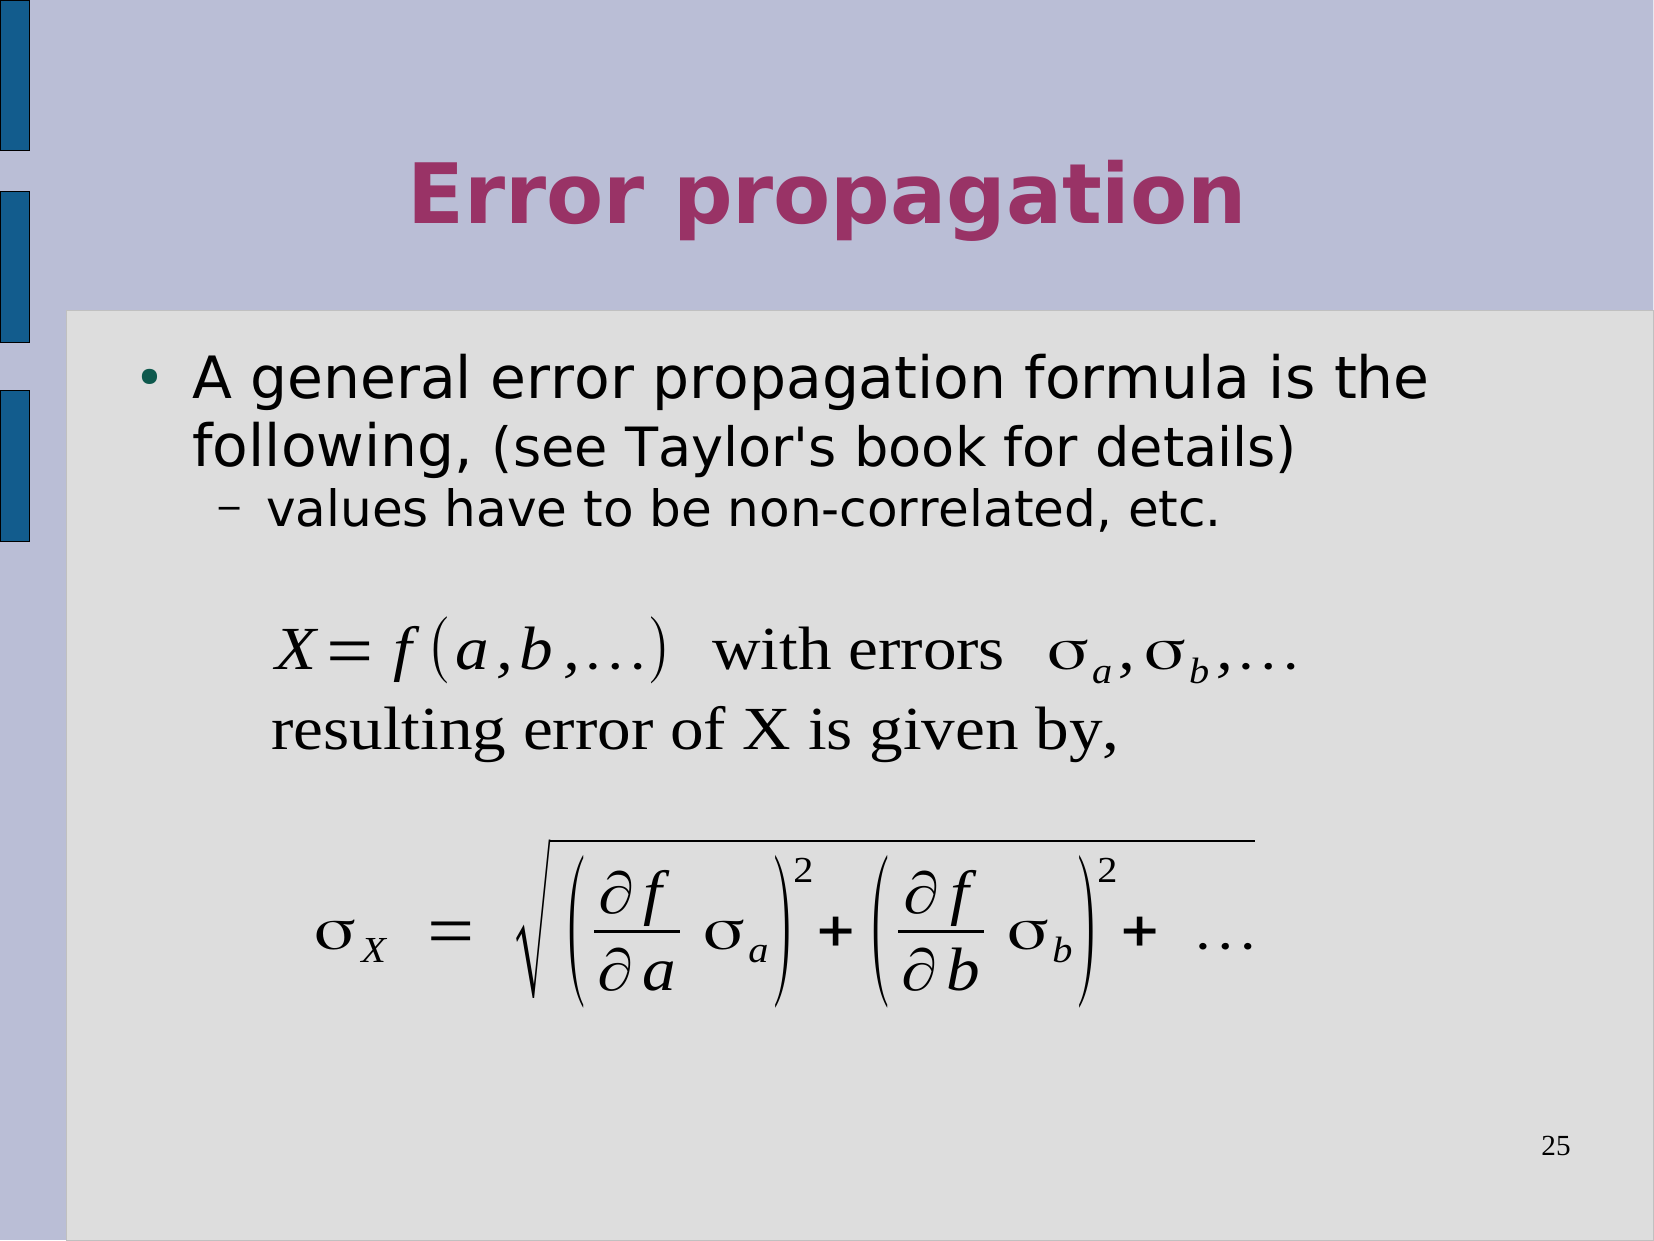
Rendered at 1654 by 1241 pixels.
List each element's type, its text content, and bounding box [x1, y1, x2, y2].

chart [262, 613, 1310, 1082]
title Error propagation [121, 98, 1534, 291]
list A general error propagation formula is the following, (see Taylor's book for details) values have to be non-correlated, etc. [121, 344, 1534, 586]
